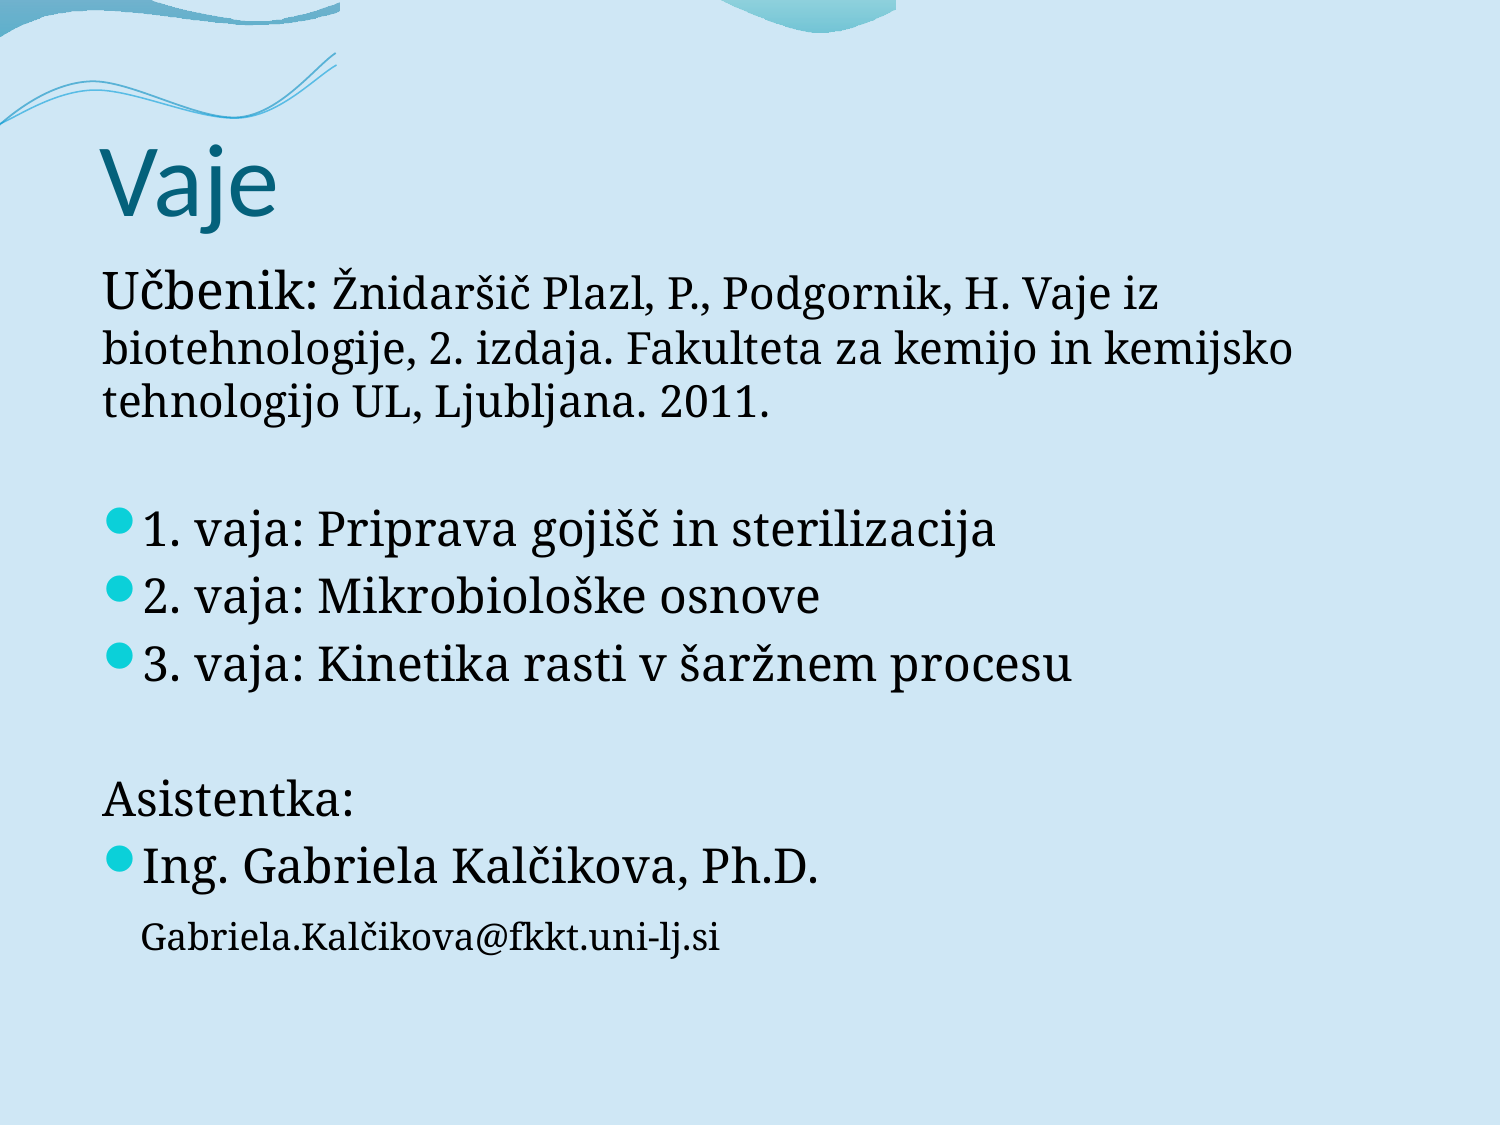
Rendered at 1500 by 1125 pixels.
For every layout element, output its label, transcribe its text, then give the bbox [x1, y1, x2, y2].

title Vaje [99, 50, 1450, 238]
list Učbenik: Žnidaršič Plazl, P., Podgornik, H. Vaje iz biotehnologije, 2. izdaja. Fakulteta za kemijo in kemijsko tehnologijo UL, Ljubljana. 2011. 1. vaja: Priprava gojišč in sterilizacija 2. vaja: Mikrobiološke osnove 3. vaja: Kinetika rasti v šaržnem procesu Asistentka: Ing. Gabriela Kalčikova, Ph.D. Gabriela.Kalčikova@fkkt.uni-lj.si [87, 249, 1438, 970]
